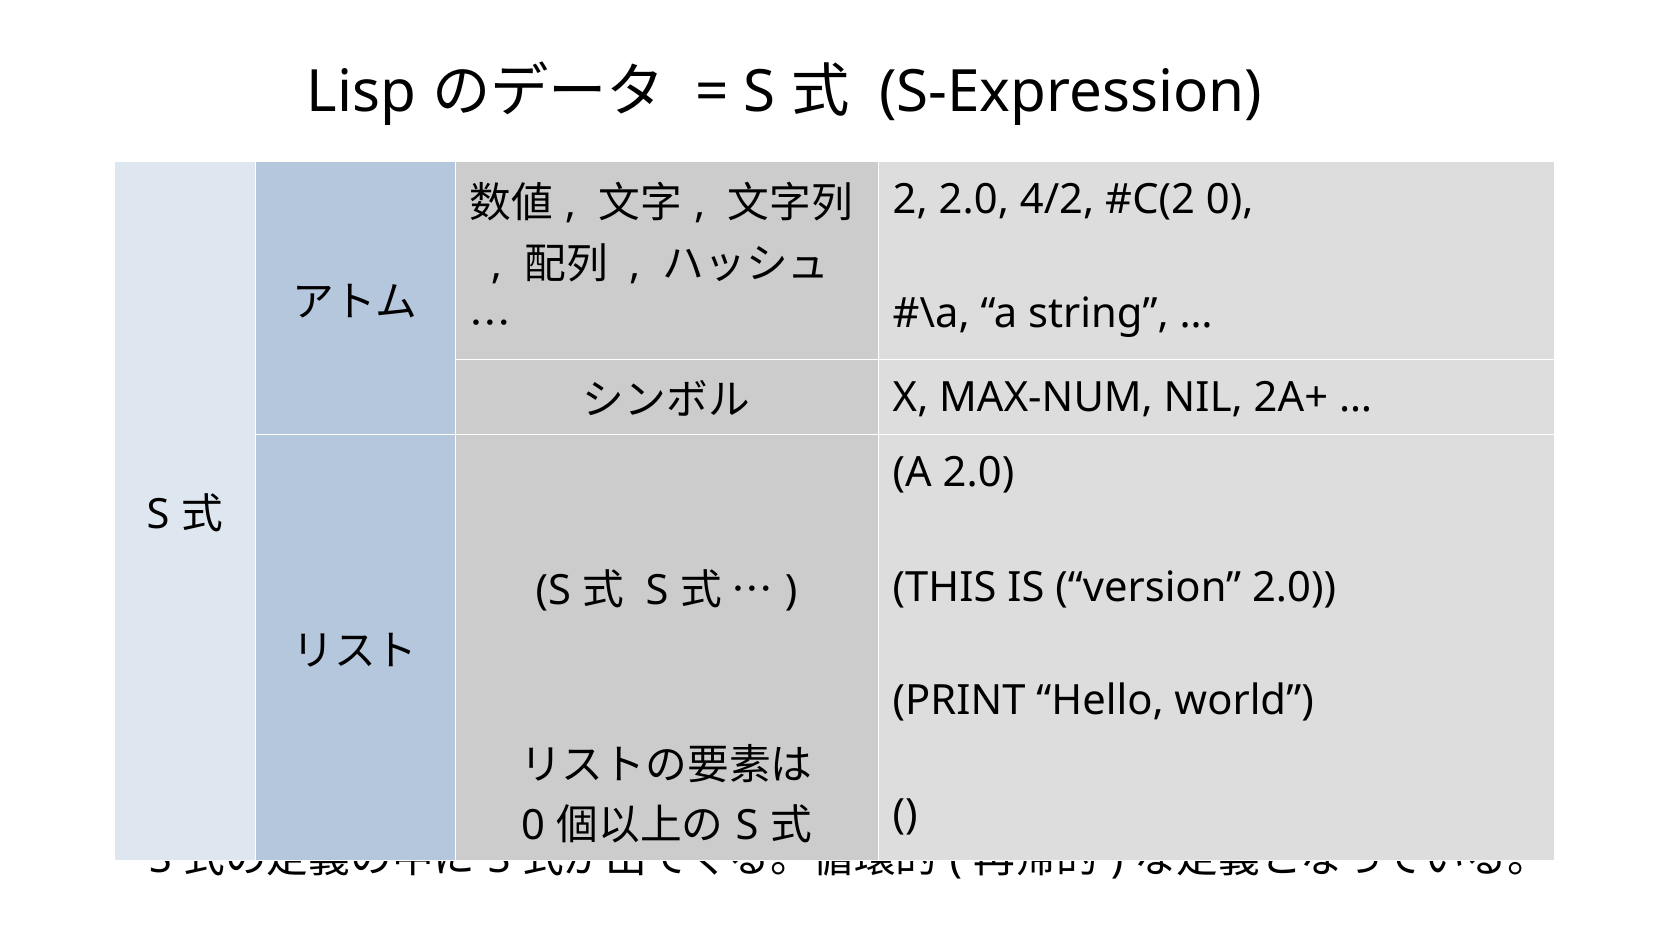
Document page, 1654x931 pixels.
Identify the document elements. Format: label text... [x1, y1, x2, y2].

table_cell (A 2.0) (THIS IS (“version” 2.0)) (PRINT “Hello, world”) () [879, 435, 1554, 860]
table_cell (S式 S式 …) リストの要素は 0個以上のS式 [456, 435, 878, 860]
text_box S式の定義の中にS式が出てくる。循環的(再帰的)な定義となっている。 [134, 816, 1597, 893]
table_header アトム [256, 162, 455, 434]
table_header S式 [115, 162, 255, 860]
table_cell シンボル [456, 360, 878, 434]
table_cell X, MAX-NUM, NIL, 2A+ … [879, 360, 1554, 434]
table_header 2, 2.0, 4/2, #C(2 0), #\a, “a string”, … [879, 162, 1554, 359]
text_box Lispのデータ = S式 (S-Expression) [292, 47, 1351, 127]
table_cell リスト [256, 435, 455, 860]
table_header 数値, 文字, 文字列 , 配列 , ハッシュ … [456, 162, 878, 359]
